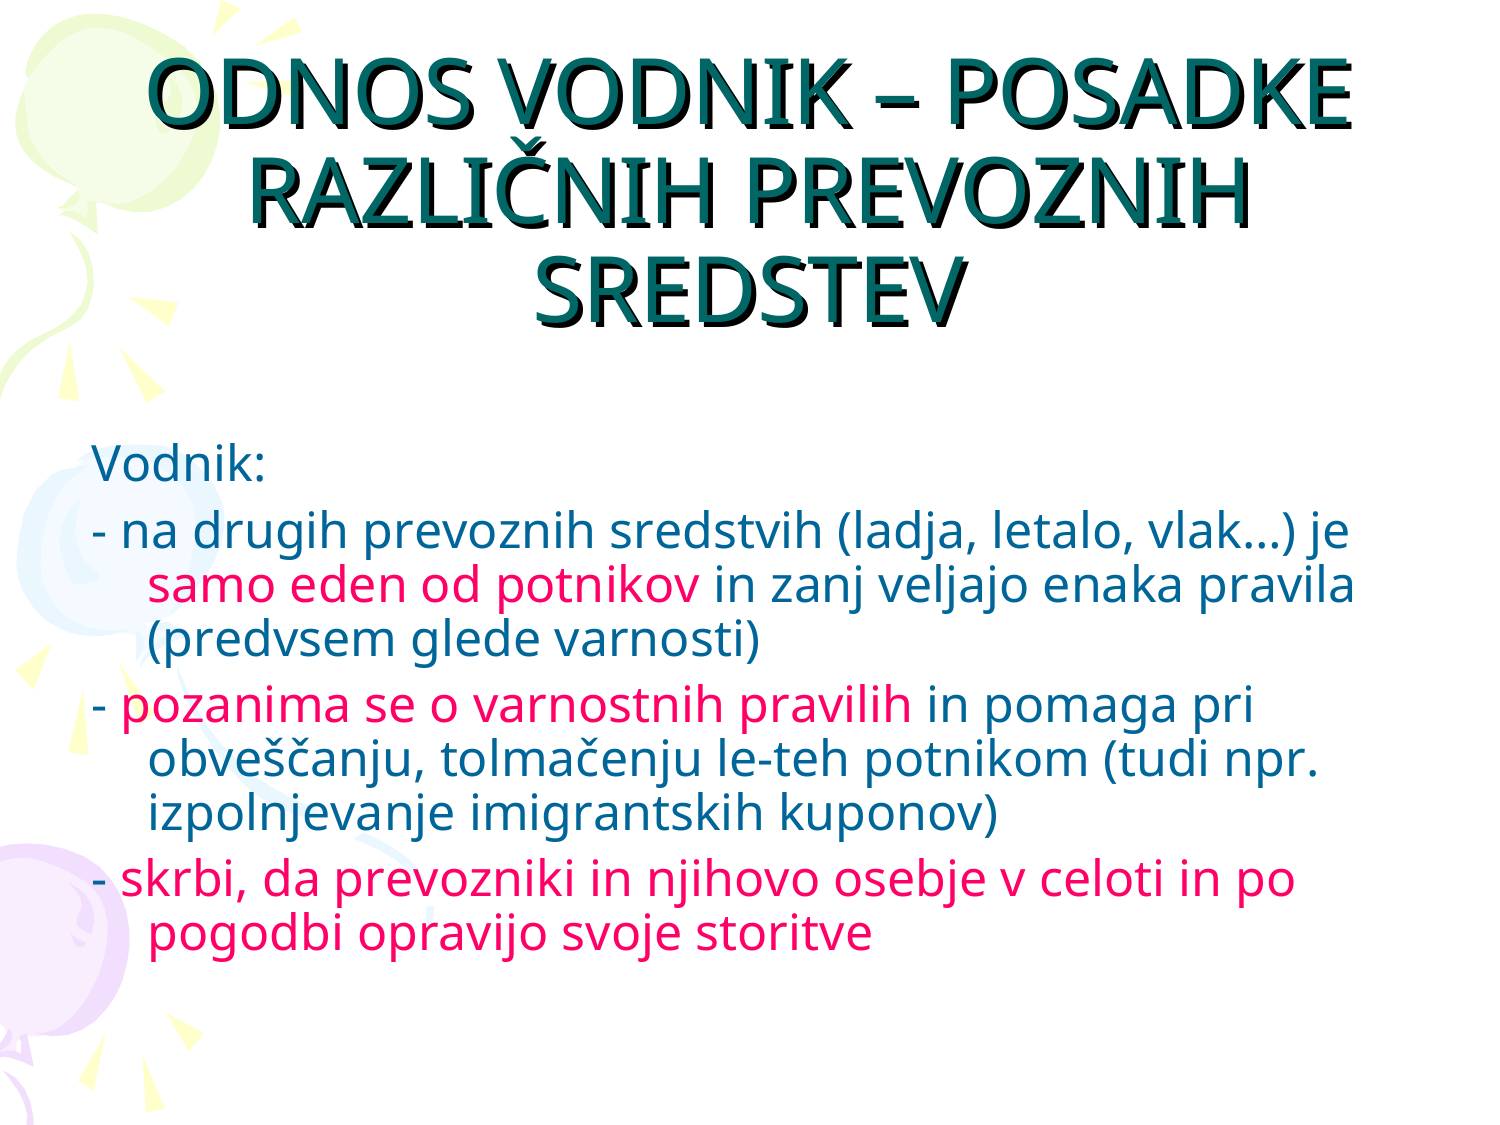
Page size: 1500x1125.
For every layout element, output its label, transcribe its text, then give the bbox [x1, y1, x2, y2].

title ODNOS VODNIK – POSADKE RAZLIČNIH PREVOZNIH SREDSTEV [72, 16, 1426, 351]
list Vodnik: - na drugih prevoznih sredstvih (ladja, letalo, vlak…) je samo eden od potnikov in zanj veljajo enaka pravila (predvsem glede varnosti) - pozanima se o varnostnih pravilih in pomaga pri obveščanju, tolmačenju le-teh potnikom (tudi npr. izpolnjevanje imigrantskih kuponov) - skrbi, da prevozniki in njihovo osebje v celoti in po pogodbi opravijo svoje storitve [76, 350, 1427, 1082]
